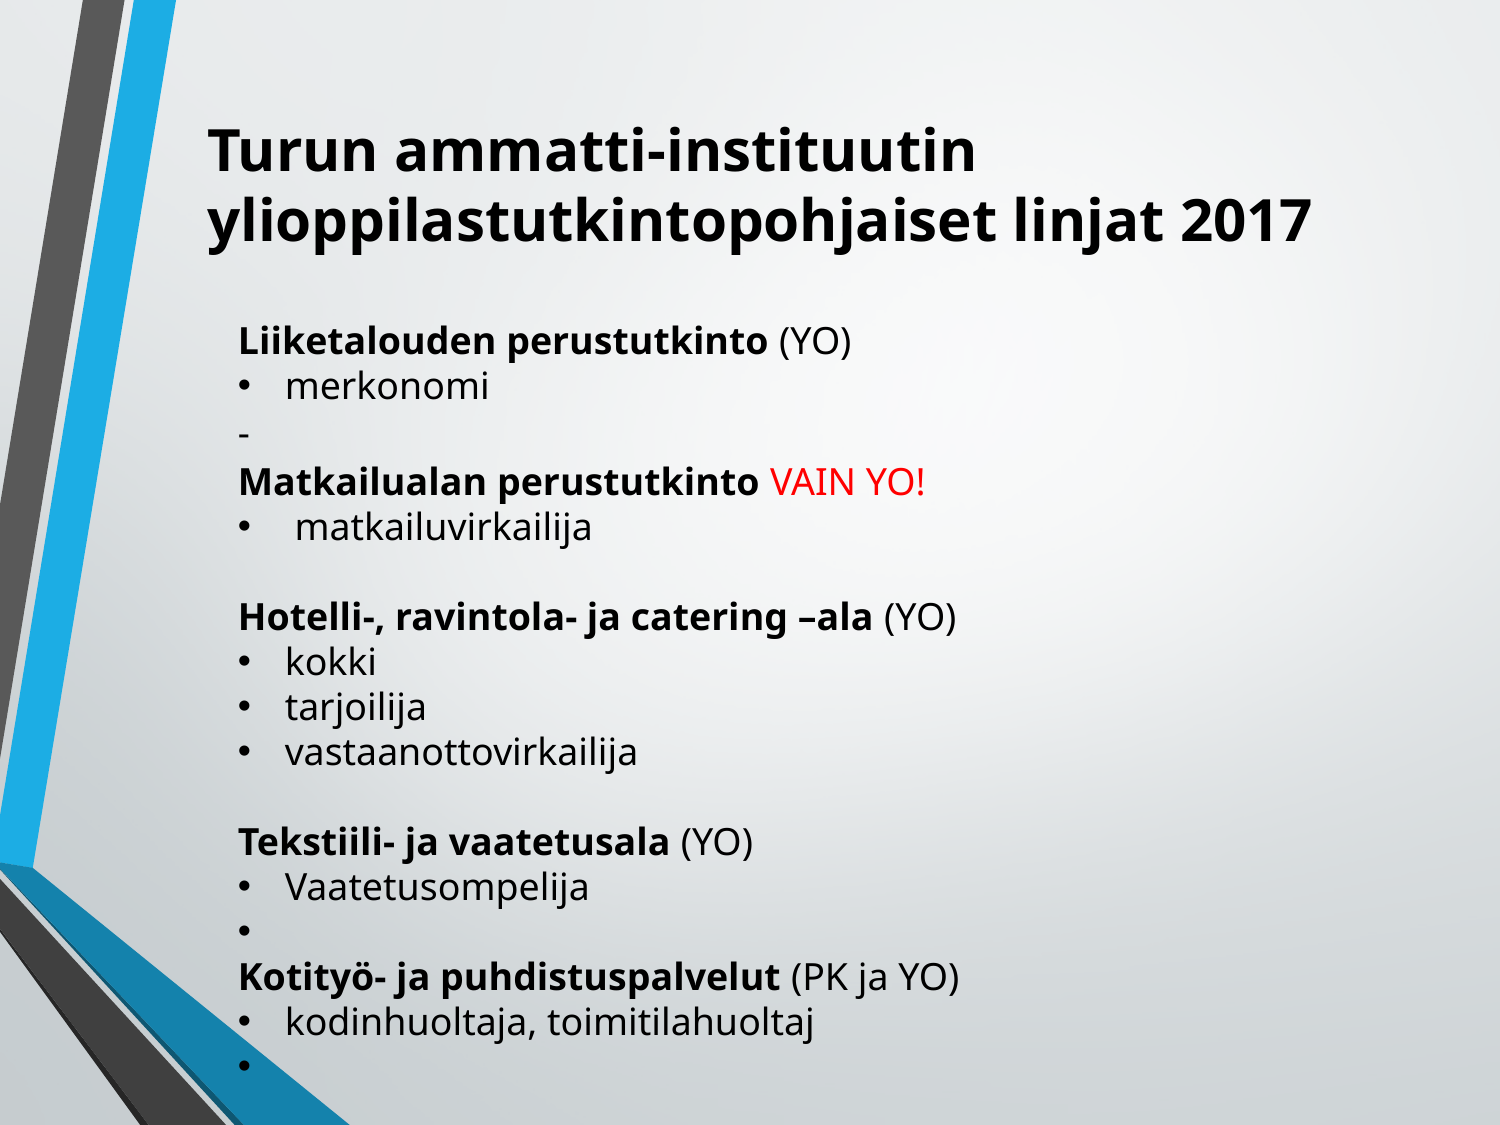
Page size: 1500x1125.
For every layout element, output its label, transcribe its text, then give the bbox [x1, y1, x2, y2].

title Turun ammatti-instituutin ylioppilastutkintopohjaiset linjat 2017 [192, 20, 1457, 346]
text_box Liiketalouden perustutkinto (YO) merkonomi Matkailualan perustutkinto VAIN YO! matkailuvirkailija Hotelli-, ravintola- ja catering –ala (YO) kokki tarjoilija vastaanottovirkailija Tekstiili- ja vaatetusala (YO) Vaatetusompelija Kotityö- ja puhdistuspalvelut (PK ja YO) kodinhuoltaja, toimitilahuoltaj [222, 309, 1457, 1125]
